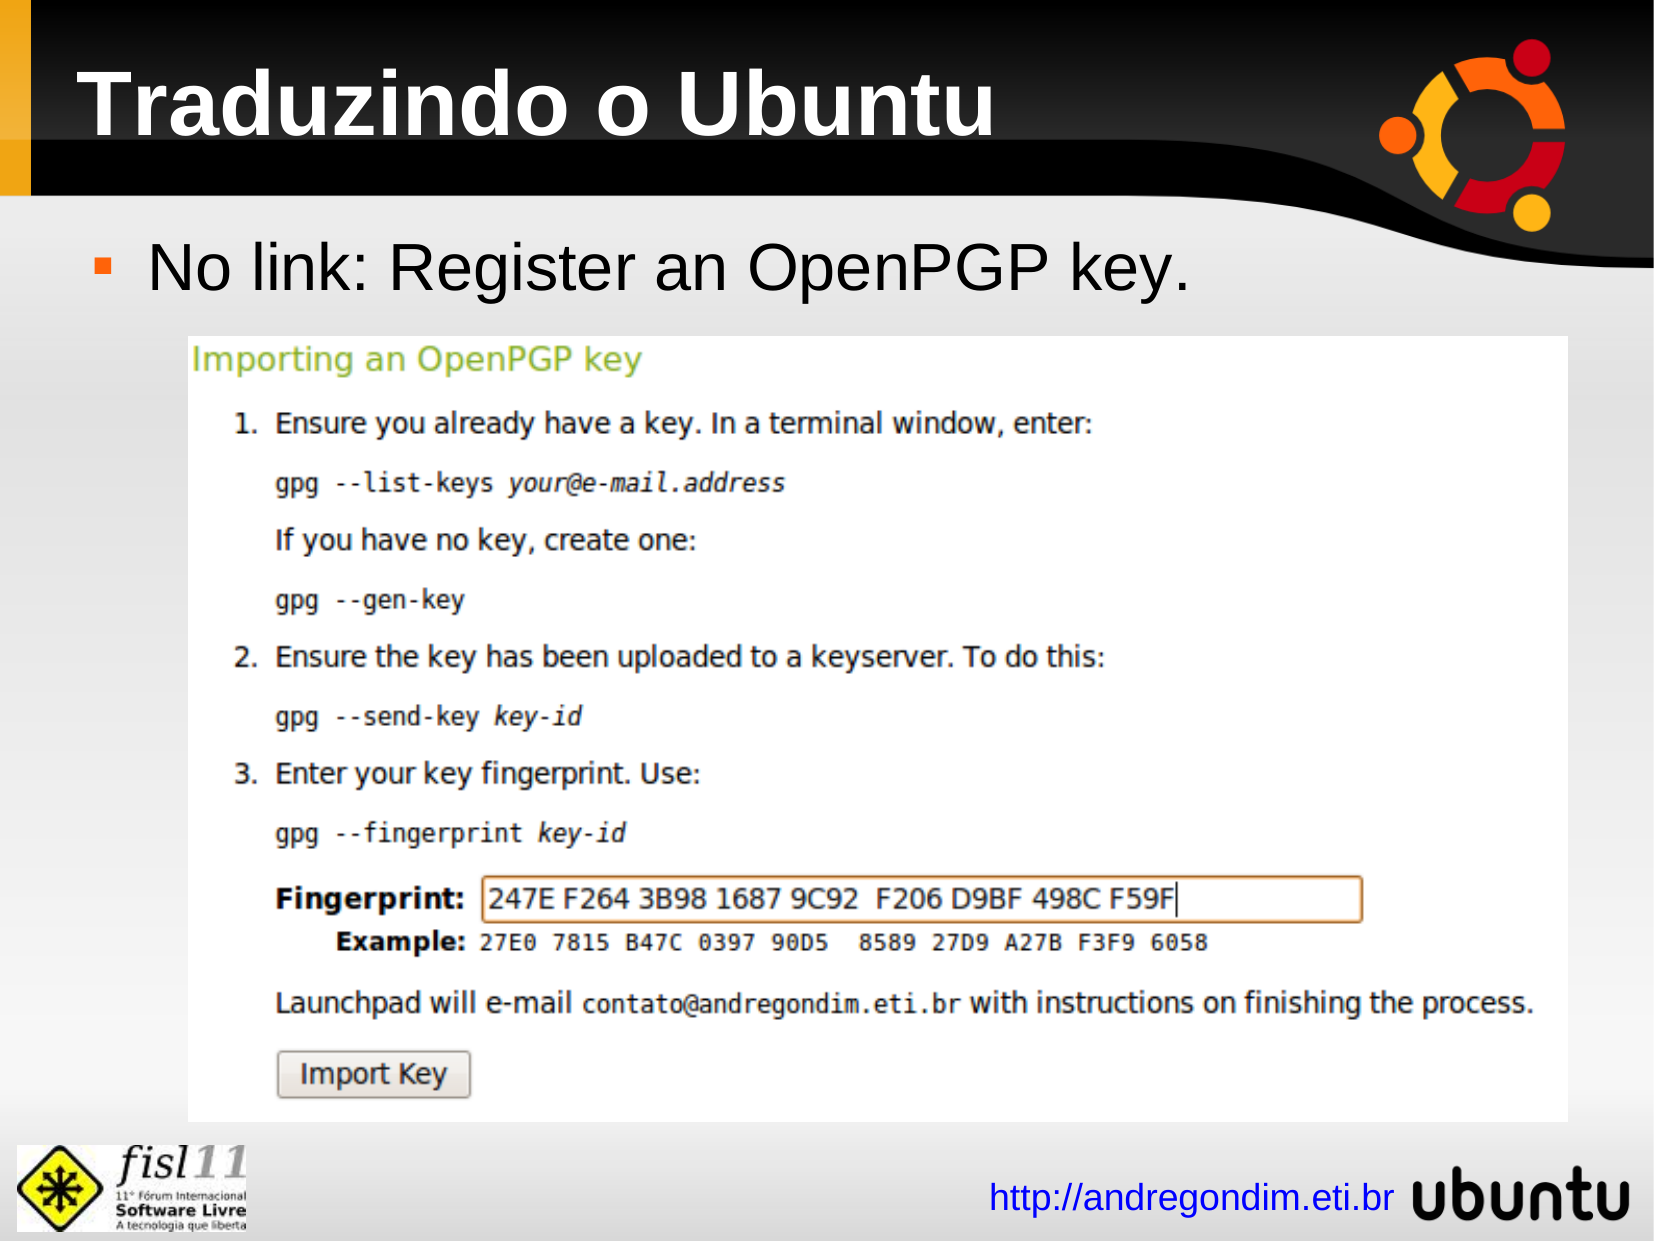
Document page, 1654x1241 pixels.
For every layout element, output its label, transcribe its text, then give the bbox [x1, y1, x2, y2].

list No link: Register an OpenPGP key. [76, 229, 1565, 325]
picture [0, 0, 1654, 1241]
title Traduzindo o Ubuntu [76, 0, 1565, 208]
